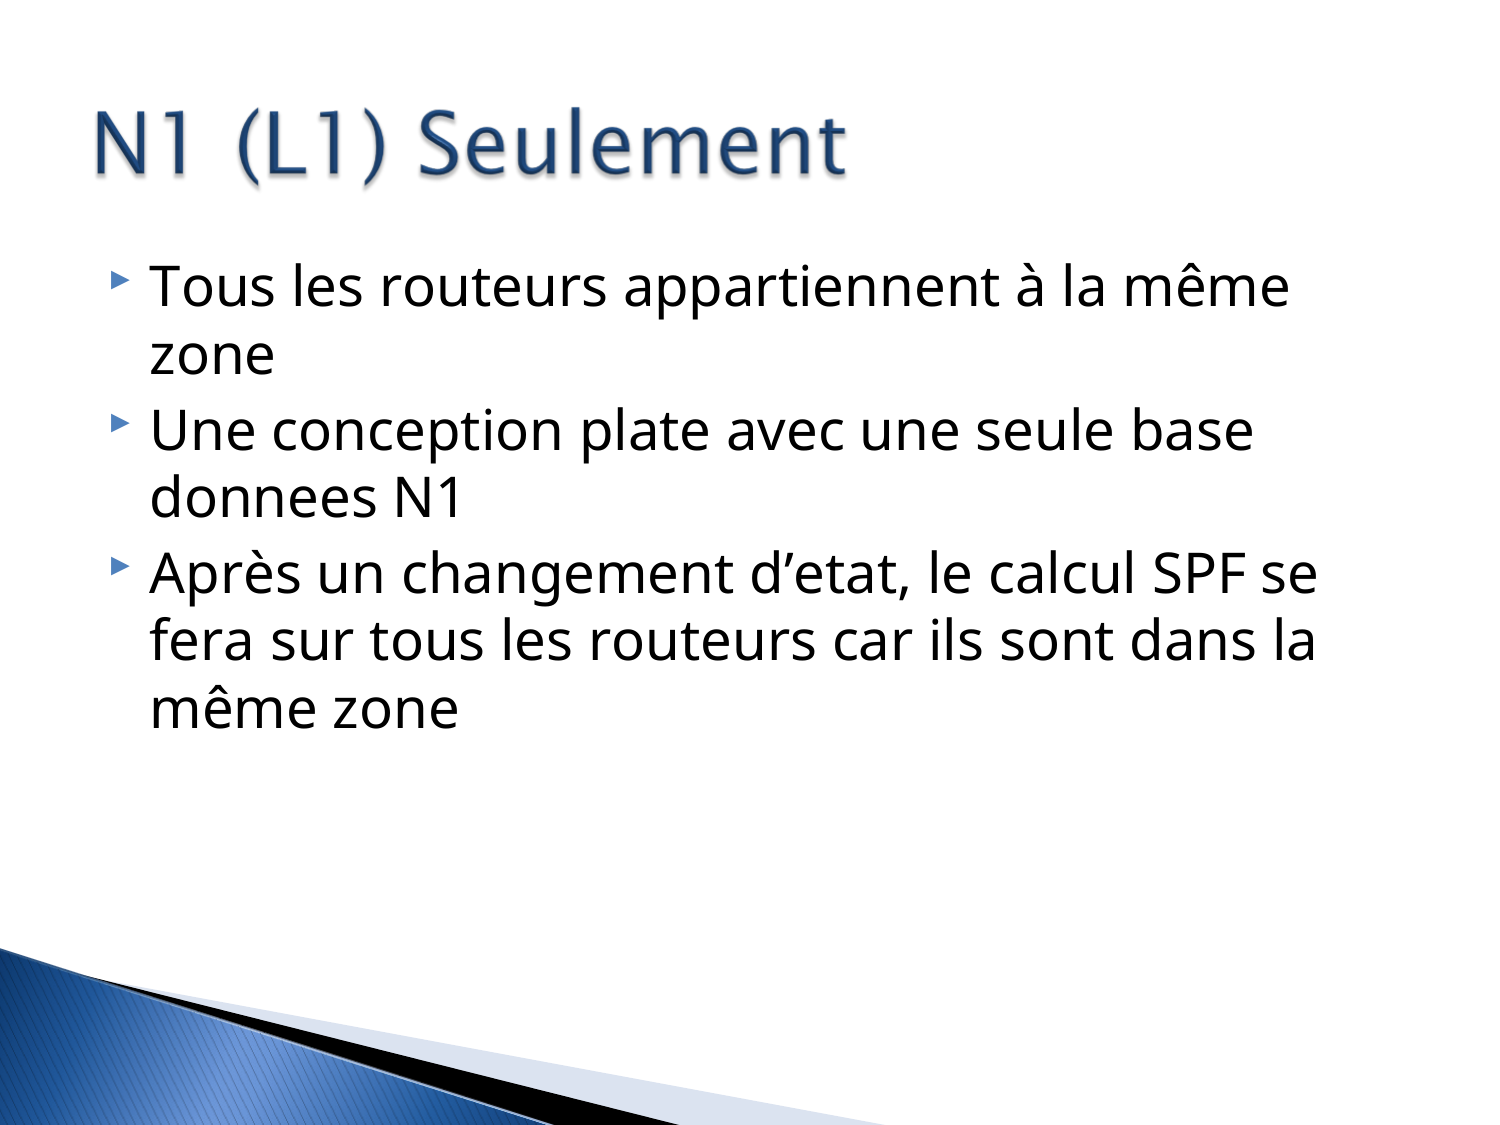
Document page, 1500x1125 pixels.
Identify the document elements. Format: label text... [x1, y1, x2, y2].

picture [0, 947, 559, 1125]
text_box [75, 45, 1426, 234]
list Tous les routeurs appartiennent à la même zone Une conception plate avec une seule base donnees N1 Après un changement d’etat, le calcul SPF se fera sur tous les routeurs car ils sont dans la même zone [75, 242, 1426, 986]
